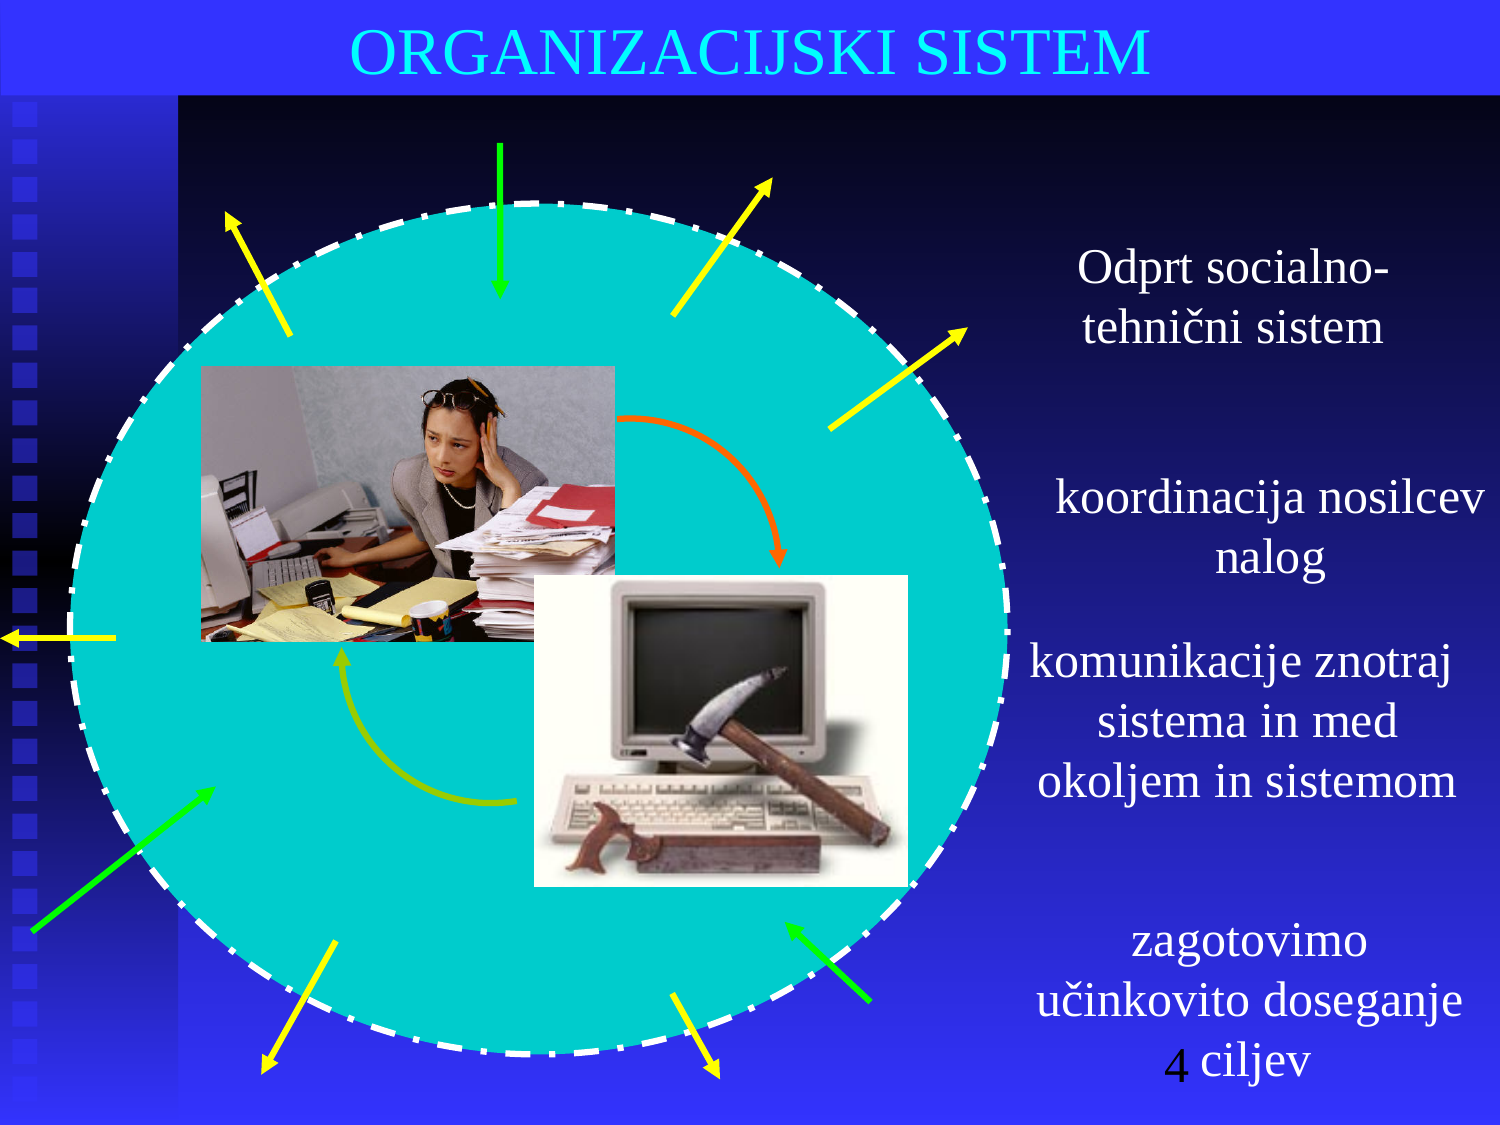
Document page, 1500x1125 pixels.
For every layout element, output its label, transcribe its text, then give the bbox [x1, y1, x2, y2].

text_box koordinacija nosilcev nalog [1040, 455, 1500, 592]
text_box ORGANIZACIJSKI SISTEM [0, 0, 1500, 96]
text_box [69, 203, 1008, 1055]
picture [201, 366, 908, 887]
text_box Odprt socialno- tehnični sistem [1062, 226, 1405, 362]
text_box komunikacije znotraj sistema in med okoljem in sistemom [1014, 619, 1482, 815]
text_box zagotovimo učinkovito doseganje ciljev [1021, 898, 1479, 1095]
